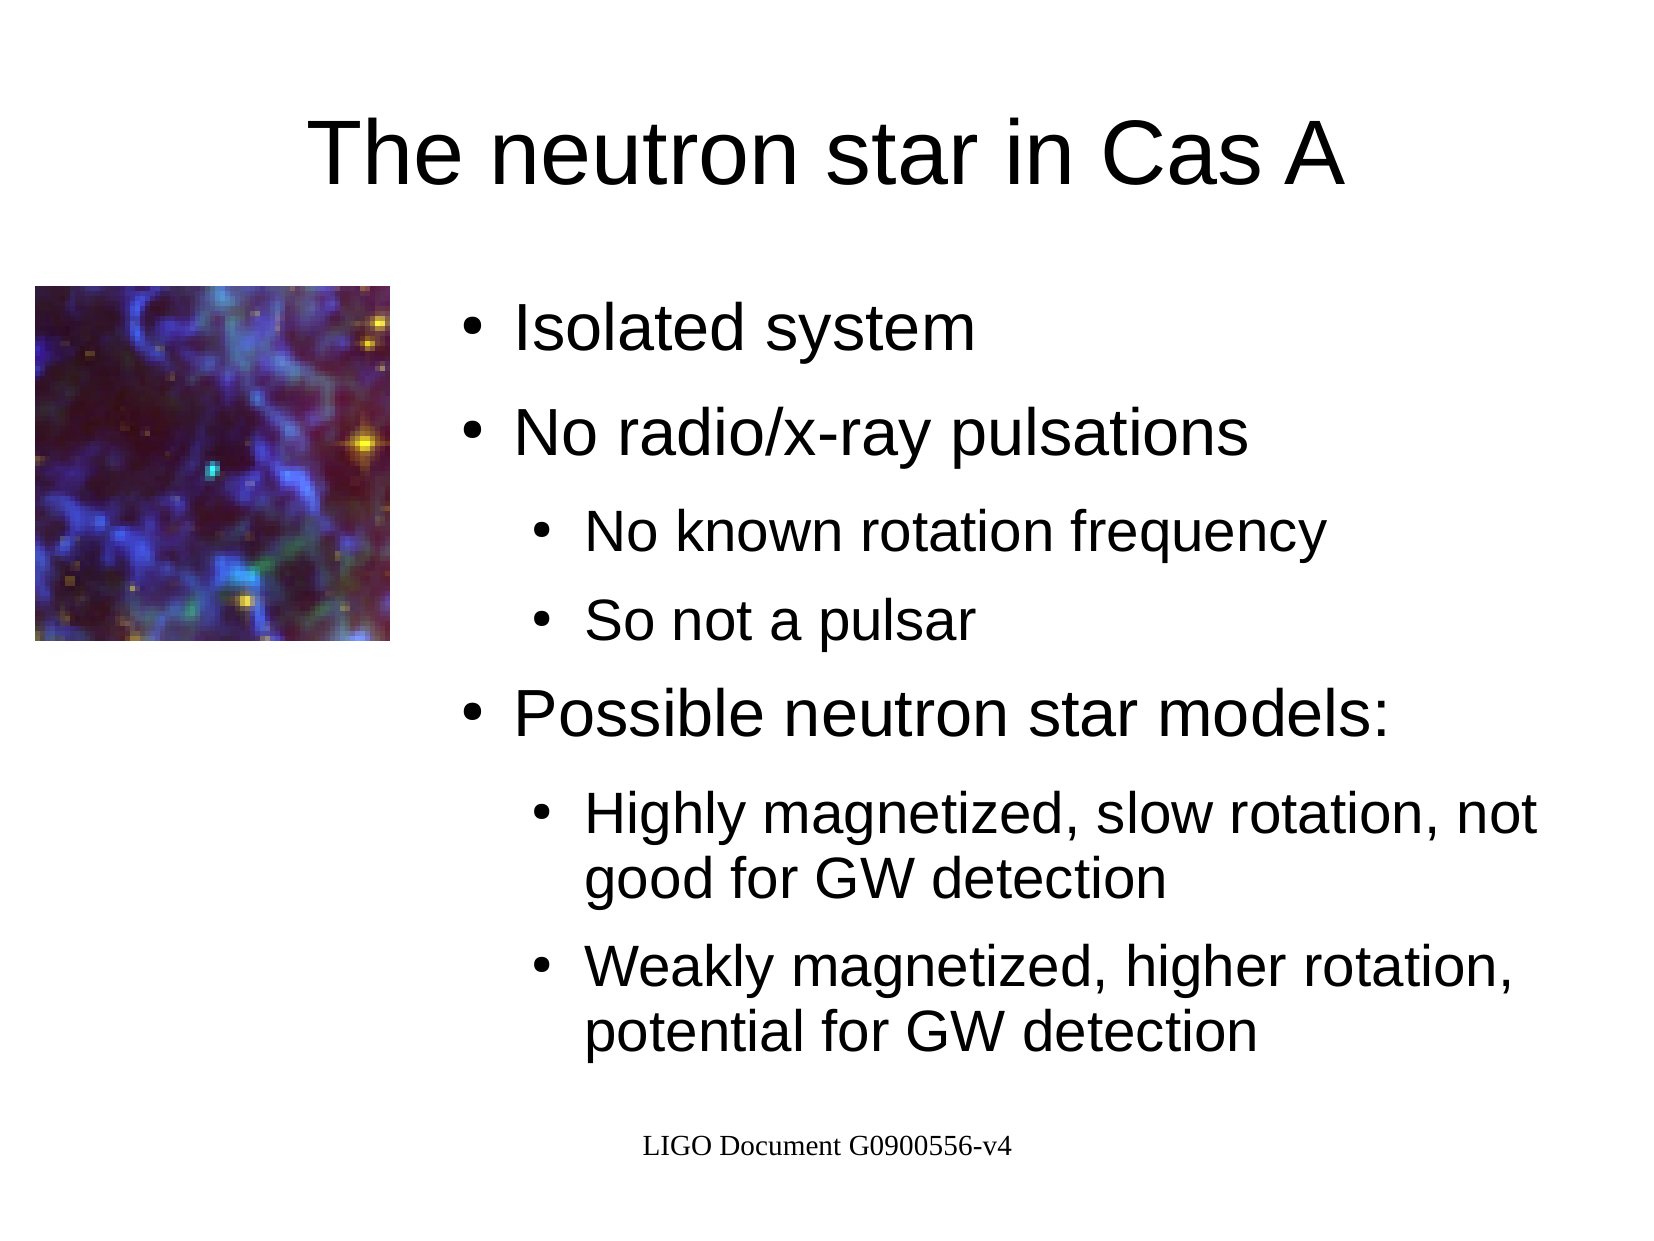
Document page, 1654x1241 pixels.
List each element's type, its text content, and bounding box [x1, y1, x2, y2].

list Isolated system No radio/x-ray pulsations No known rotation frequency So not a pulsar Possible neutron star models: Highly magnetized, slow rotation, not good for GW detection Weakly magnetized, higher rotation, potential for GW detection [442, 290, 1572, 1152]
picture [35, 286, 390, 641]
title The neutron star in Cas A [82, 49, 1571, 257]
